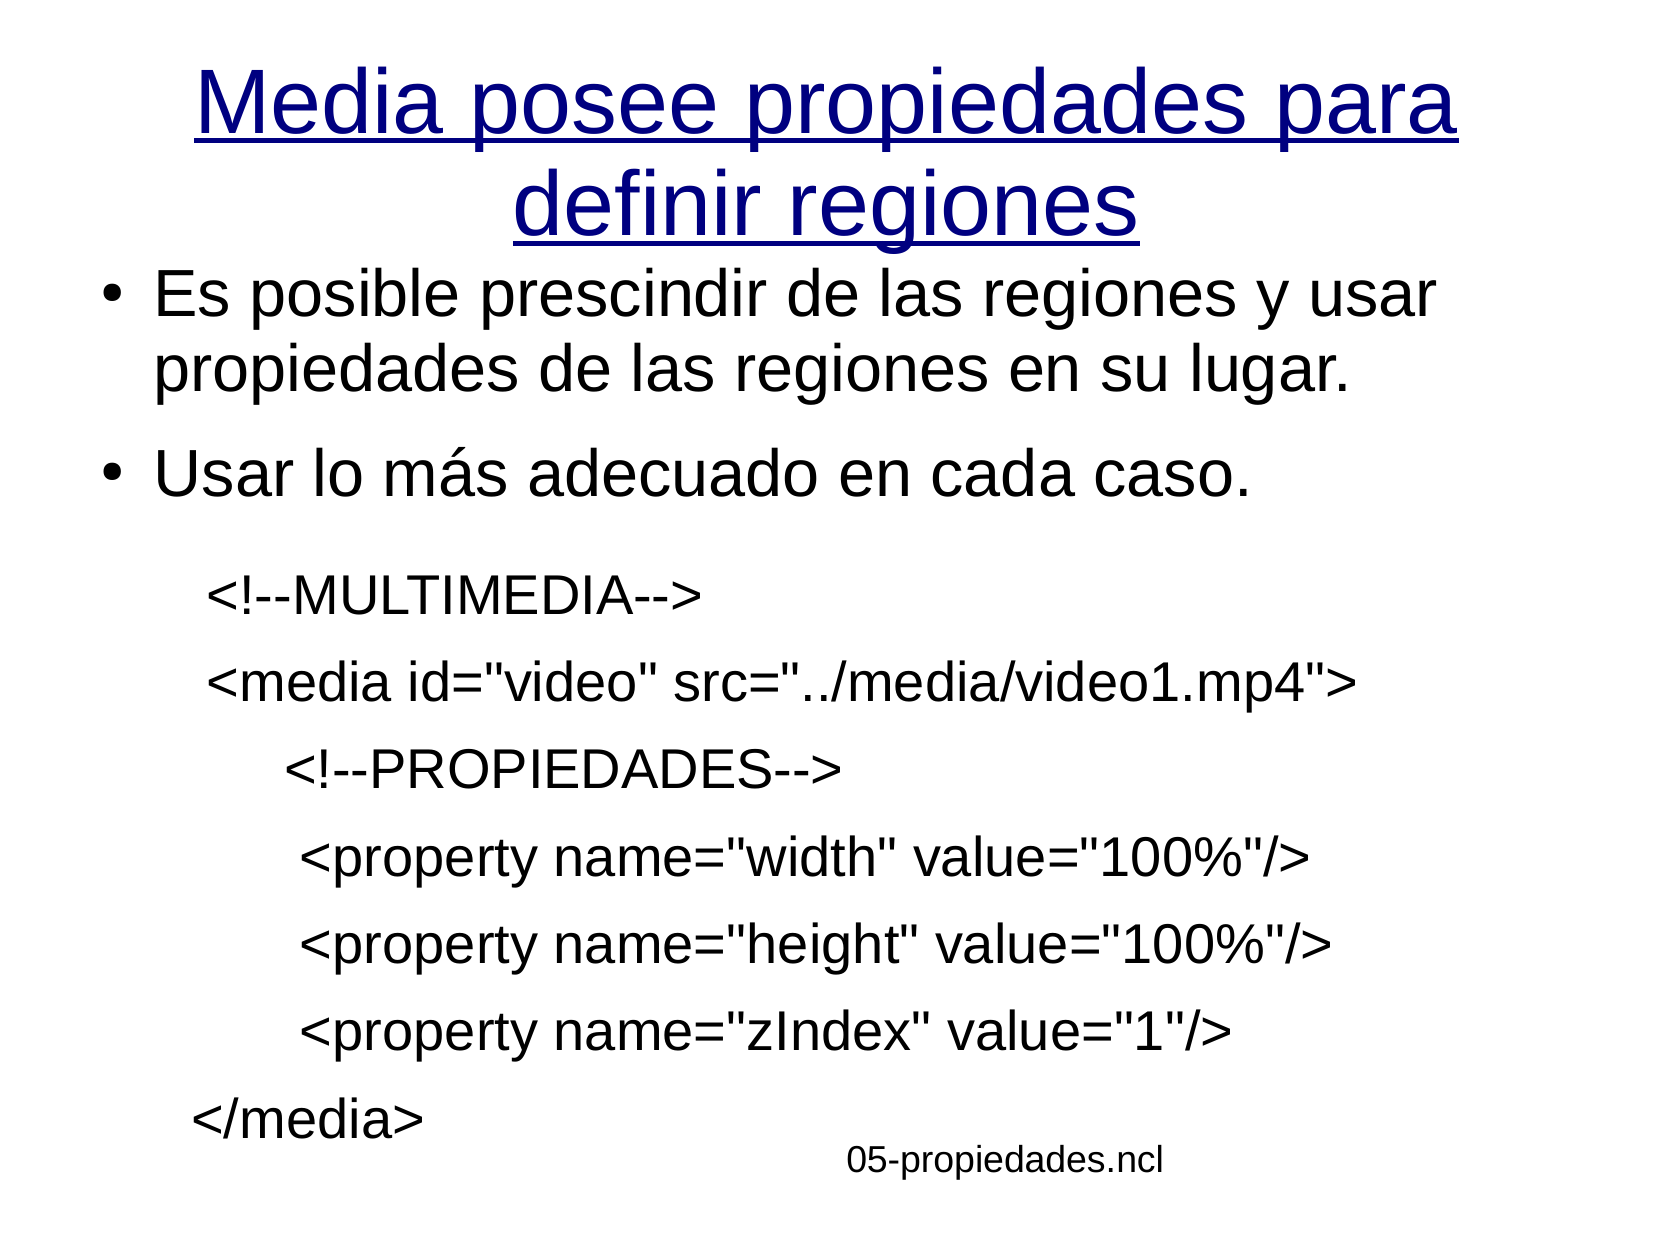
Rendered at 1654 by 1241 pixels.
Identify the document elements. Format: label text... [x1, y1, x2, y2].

title Media posee propiedades para definir regiones [82, 49, 1571, 257]
text_box 05-propiedades.ncl [831, 1130, 1179, 1188]
list Es posible prescindir de las regiones y usar propiedades de las regiones en su lugar. Usar lo más adecuado en cada caso. [82, 256, 1538, 976]
list <!--MULTIMEDIA--> <media id="video" src="../media/video1.mp4"> <!--PROPIEDADES--> <property name="width" value="100%"/> <property name="height" value="100%"/> <property name="zIndex" value="1"/> </media> [82, 976, 1538, 1160]
